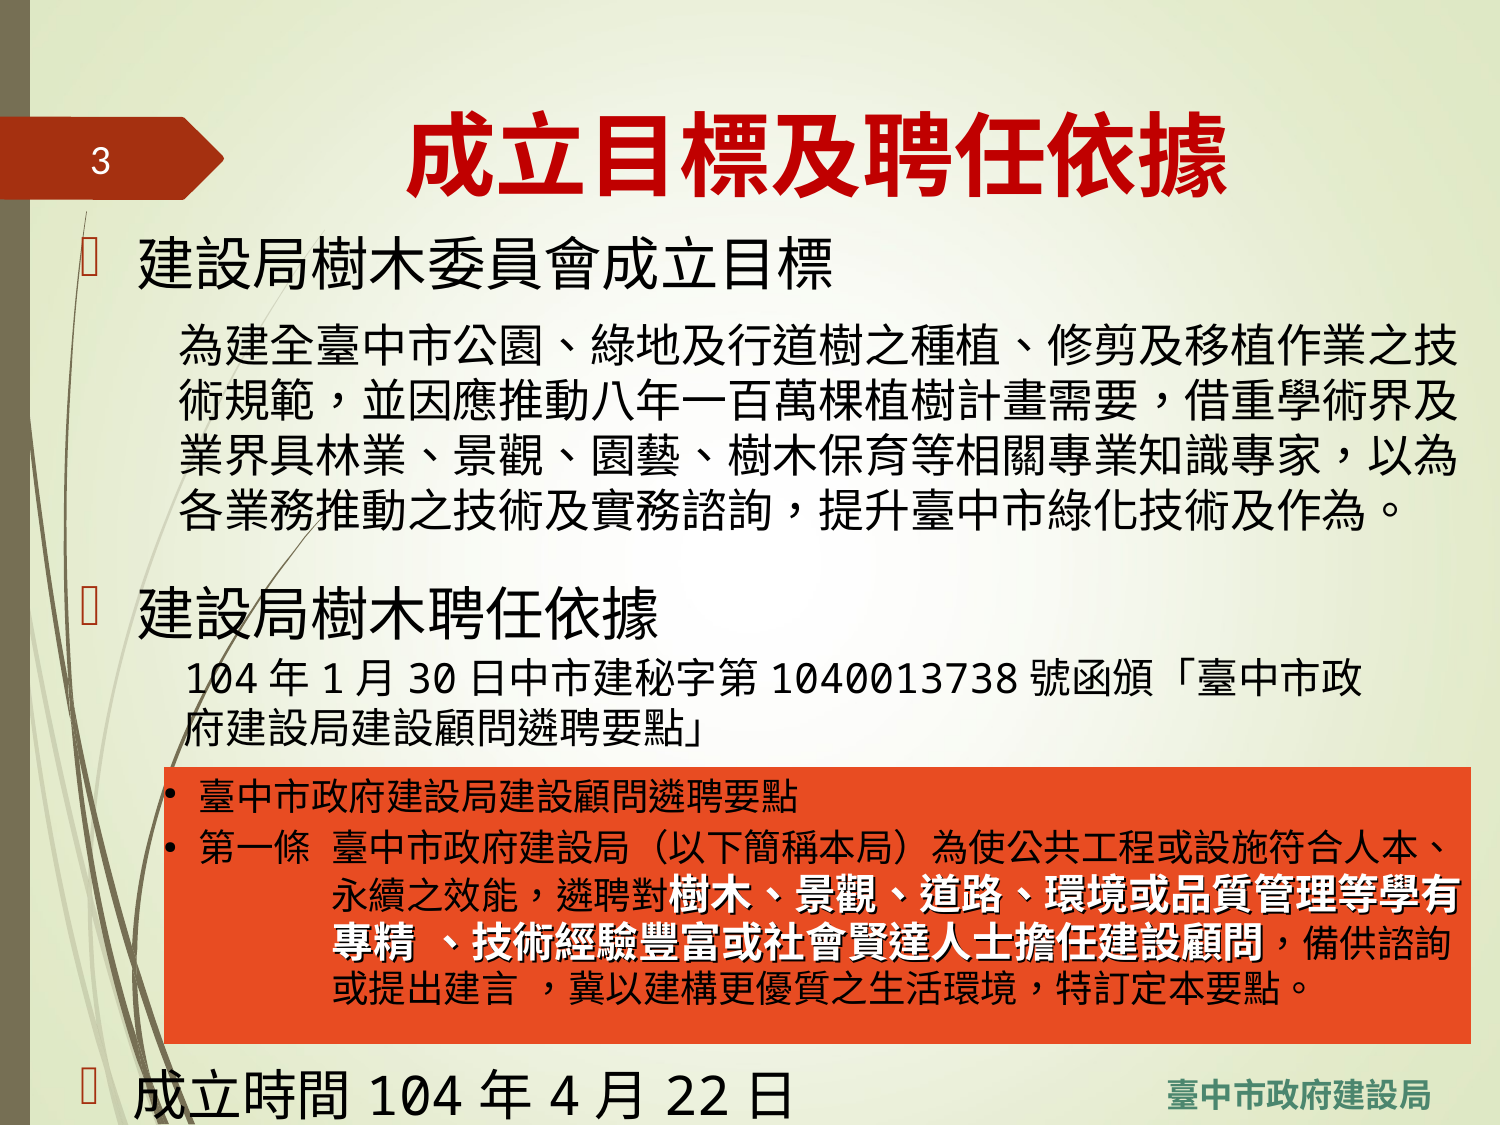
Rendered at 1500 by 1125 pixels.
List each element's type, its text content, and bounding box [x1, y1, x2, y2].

text_box 為建全臺中市公園、綠地及行道樹之種植、修剪及移植作業之技術規範，並因應推動八年一百萬棵植樹計畫需要，借重學術界及業界具林業、景觀、園藝、樹木保育等相關專業知識專家，以為各業務推動之技術及實務諮詢，提升臺中市綠化技術及作為。 [163, 309, 1483, 547]
list 建設局樹木聘任依據 [64, 569, 1087, 665]
text_box 3 [74, 125, 171, 186]
text_box 臺中市政府建設局 [1151, 1066, 1452, 1123]
title 成立目標及聘任依據 [276, 90, 1358, 301]
list 成立時間104年4月22日 [64, 1044, 1087, 1125]
table_cell 第一條 [164, 827, 332, 1044]
list 建設局樹木委員會成立目標 [64, 220, 1087, 315]
table_header 臺中市政府建設局建設顧問遴聘要點 [164, 767, 1471, 827]
table_cell 臺中市政府建設局（以下簡稱本局）為使公共工程或設施符合人本、 永續之效能，遴聘對樹木、景觀、道路、環境或品質管理等學有專精 、技術經驗豐富或社會賢達人士擔任建設顧問，備供諮詢或提出建言 ，冀以建構更優質之生活環境，特訂定本要點。 [332, 827, 1471, 1044]
text_box 104年1月30日中市建秘字第1040013738號函頒「臺中市政府建設局建設顧問遴聘要點」 [168, 644, 1401, 761]
